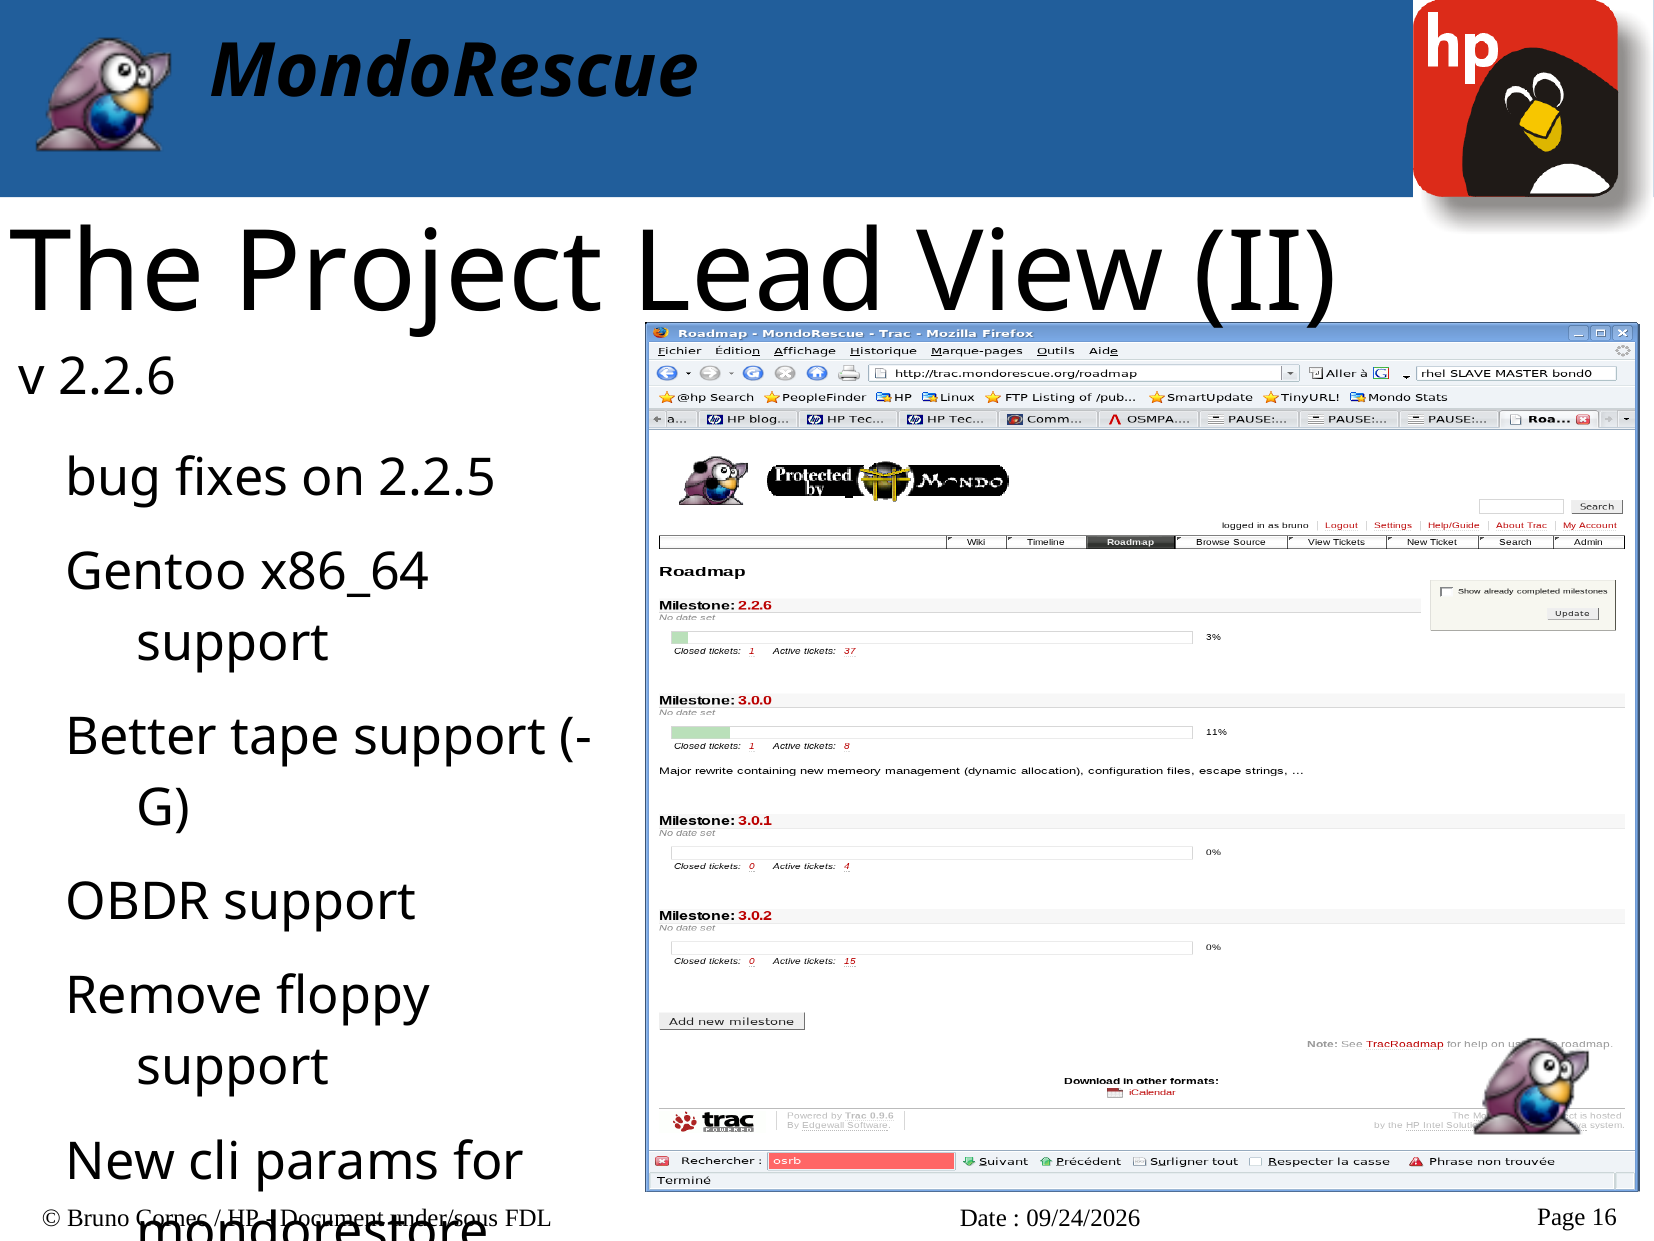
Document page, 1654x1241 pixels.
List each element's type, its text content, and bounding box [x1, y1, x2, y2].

picture [1413, 0, 1654, 235]
list v 2.2.6 bug fixes on 2.2.5 Gentoo x86_64 support Better tape support (-G) OBDR support Remove floppy support New cli params for mondorestore [6, 339, 623, 1241]
text_box The Project Lead View (II) [9, 189, 1379, 330]
picture [0, 0, 211, 199]
picture [645, 322, 1640, 1192]
